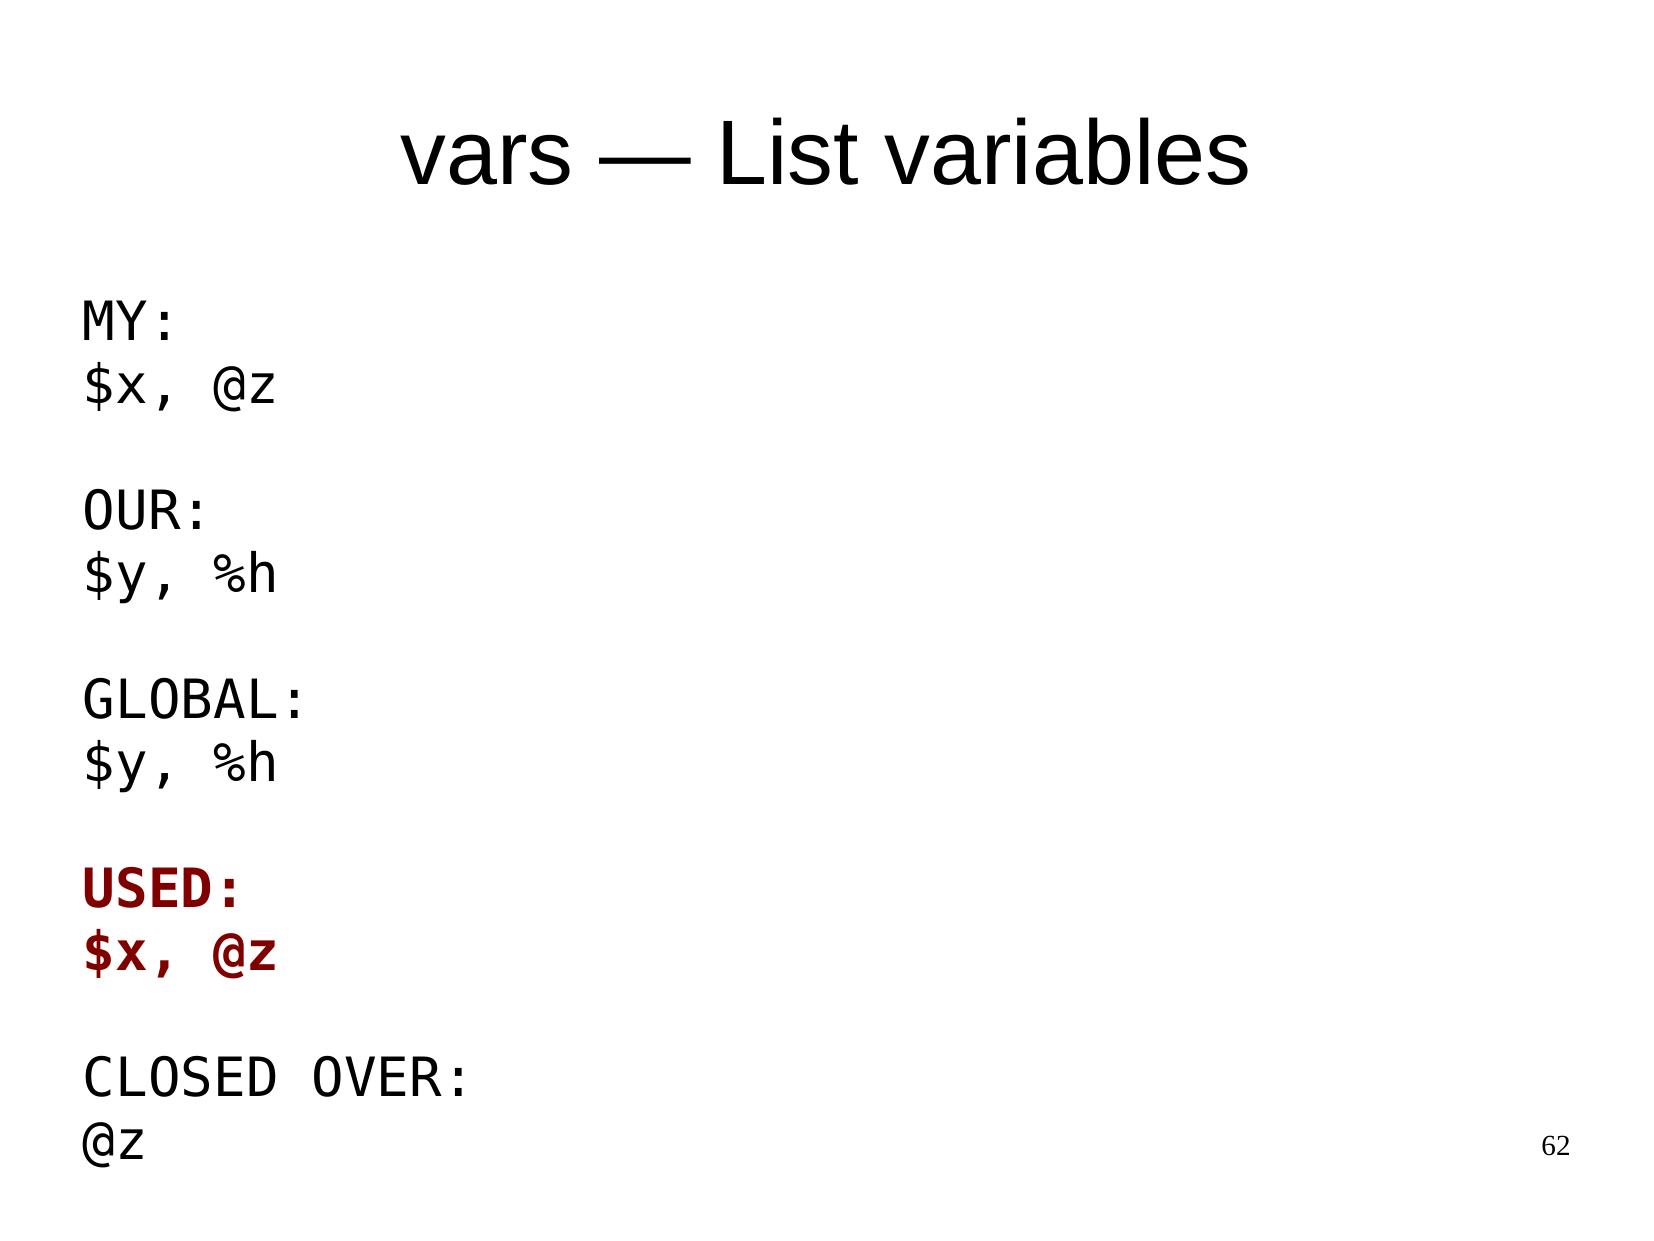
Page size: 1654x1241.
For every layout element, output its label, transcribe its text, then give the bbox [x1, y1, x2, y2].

title vars — List variables [82, 49, 1571, 257]
subtitle MY: $x, @z OUR: $y, %h GLOBAL: $y, %h USED: $x, @z CLOSED OVER: @z [82, 290, 1571, 1180]
